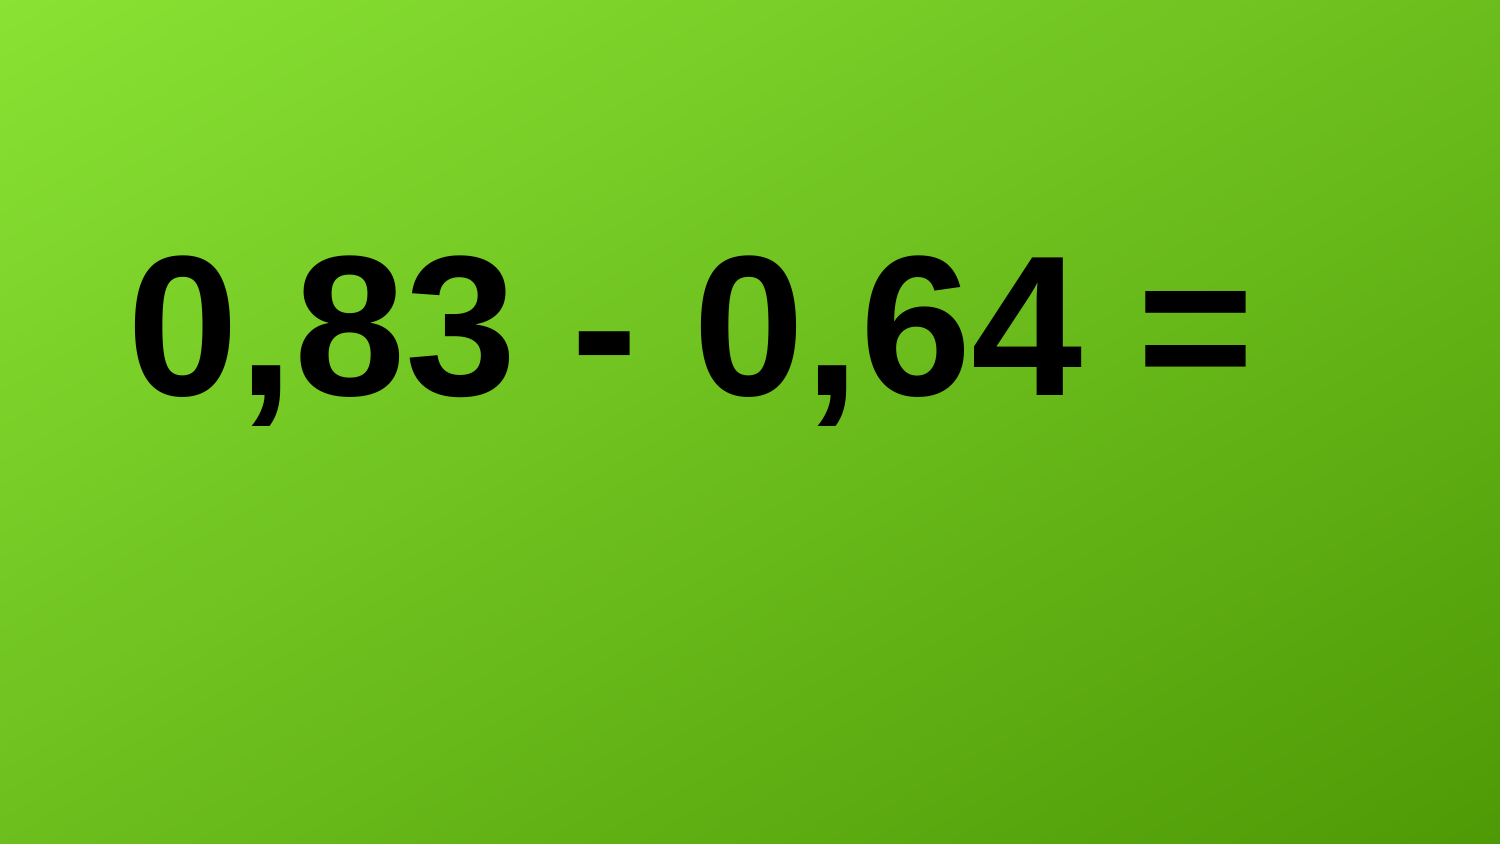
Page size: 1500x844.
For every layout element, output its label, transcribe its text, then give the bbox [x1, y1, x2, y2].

title 0,83 - 0,64 = [112, 259, 1388, 450]
